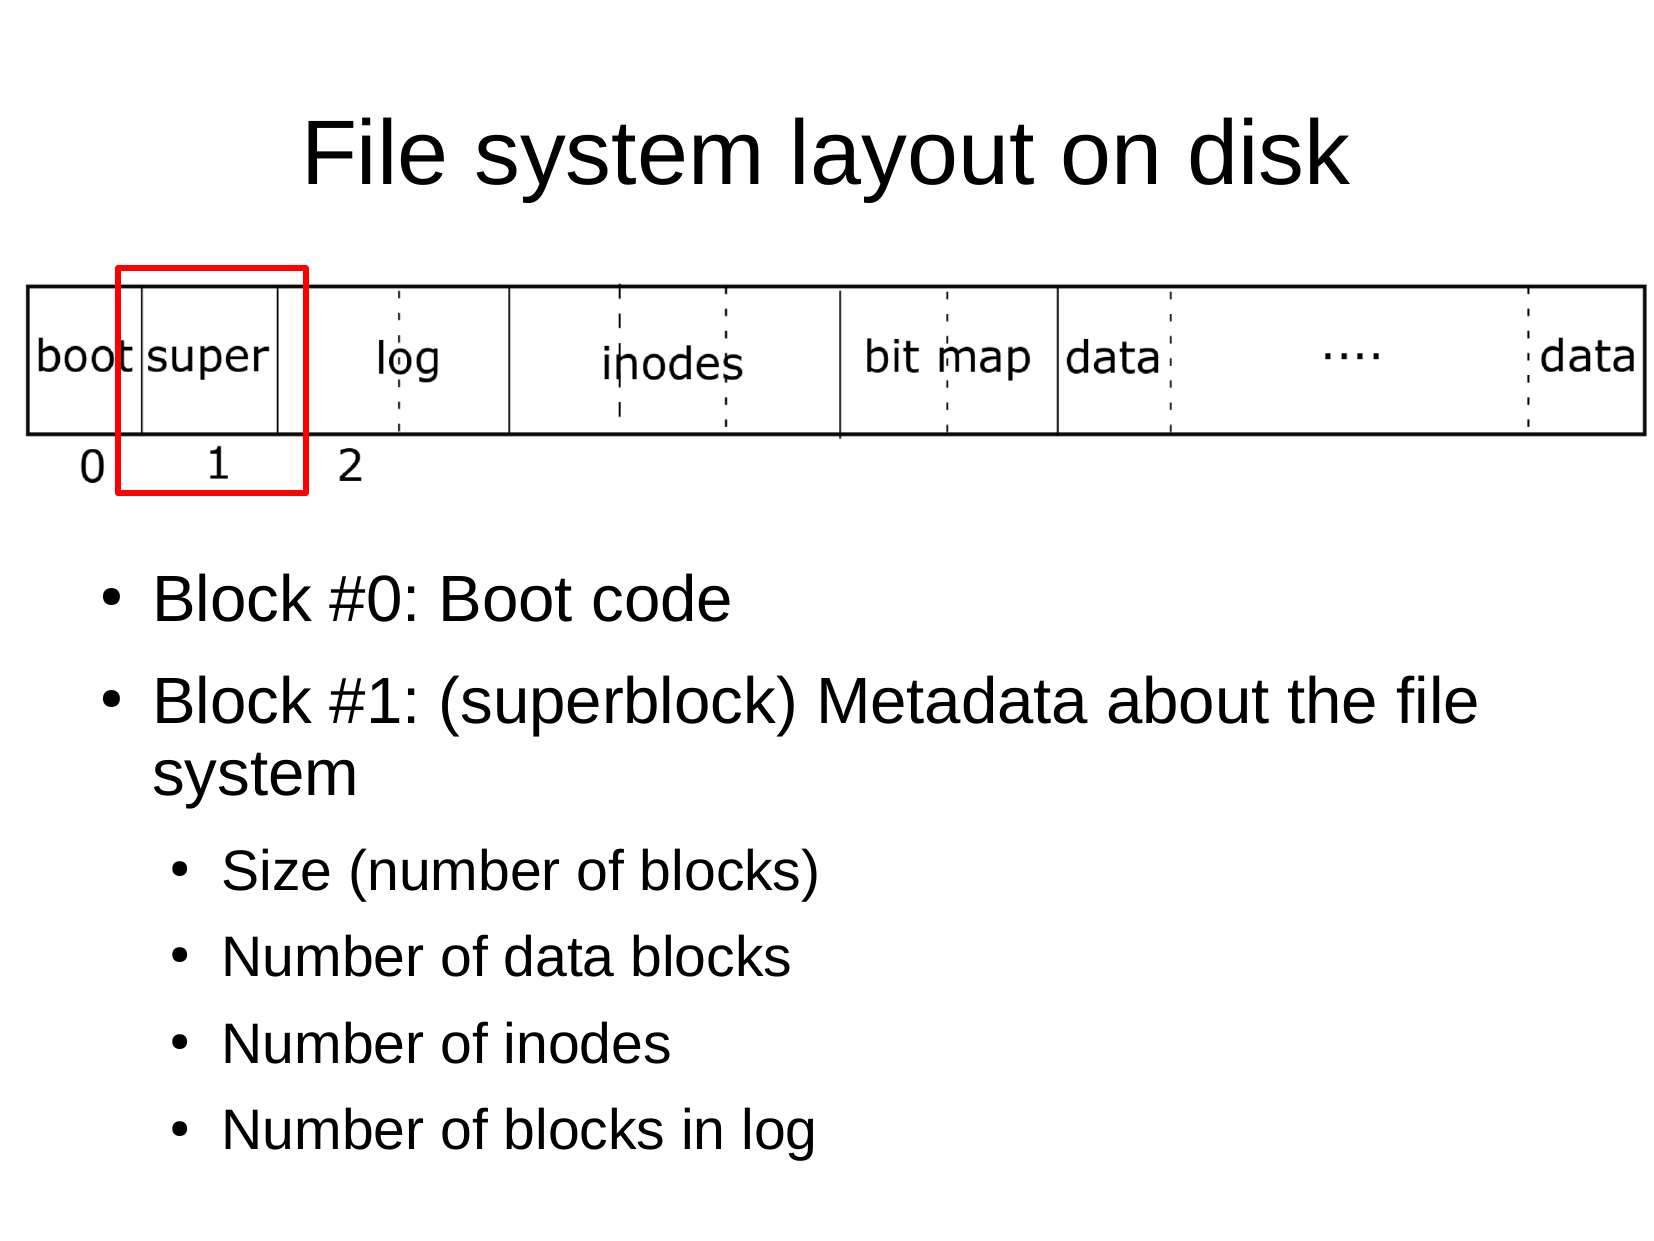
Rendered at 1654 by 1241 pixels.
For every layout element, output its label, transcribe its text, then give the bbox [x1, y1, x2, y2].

list Block #0: Boot code Block #1: (superblock) Metadata about the file system Size (number of blocks) Number of data blocks Number of inodes Number of blocks in log [82, 562, 1571, 1163]
title File system layout on disk [82, 49, 1571, 257]
picture [121, 271, 303, 490]
picture [4, 263, 1654, 496]
